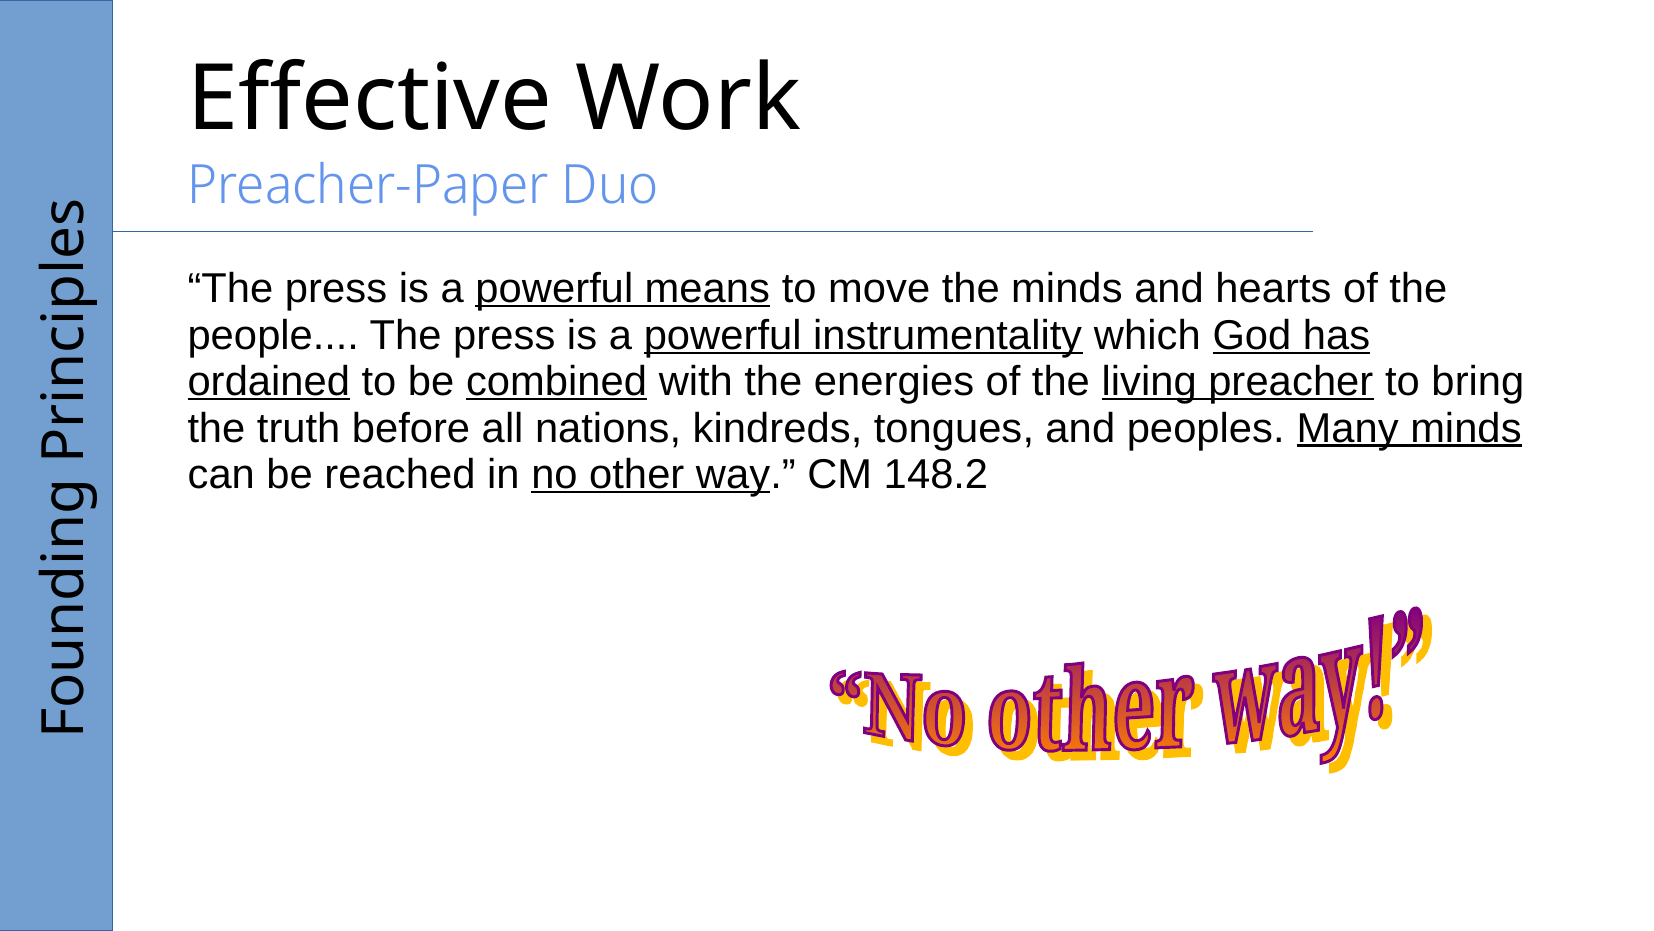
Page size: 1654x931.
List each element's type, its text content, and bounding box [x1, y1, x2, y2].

text_box “No other way!” [1279, 657, 1319, 737]
text_box “No other way!” [846, 672, 861, 697]
text_box “No other way!” [1408, 607, 1422, 654]
text_box “No other way!” [1369, 696, 1382, 720]
title Effective Work [187, 33, 1571, 125]
text_box “No other way!” [1369, 615, 1383, 687]
text_box “No other way!” [1393, 611, 1407, 657]
text_box Founding Principles [13, 37, 105, 901]
text_box “No other way!” [924, 691, 964, 746]
text_box “No other way!” [864, 672, 922, 742]
text_box [0, 0, 113, 931]
subtitle “The press is a powerful means to move the minds and hearts of the people.... The press is a powerful instrumentality which God has ordained to be combined with the energies of the living preacher to bring the truth before all nations, kindreds, tongues, and peoples. Many minds can be reached in no other way.” CM 148.2 [187, 264, 1538, 563]
text_box “No other way!” [1115, 682, 1153, 750]
text_box “No other way!” [831, 671, 845, 695]
text_box “No other way!” [1063, 663, 1110, 751]
text_box “No other way!” [1319, 645, 1362, 764]
text_box “No other way!” [1213, 663, 1278, 744]
text_box “No other way!” [989, 690, 1029, 751]
text_box “No other way!” [1034, 676, 1062, 752]
title Preacher-Paper Duo [187, 125, 1571, 239]
text_box “No other way!” [1155, 676, 1194, 748]
